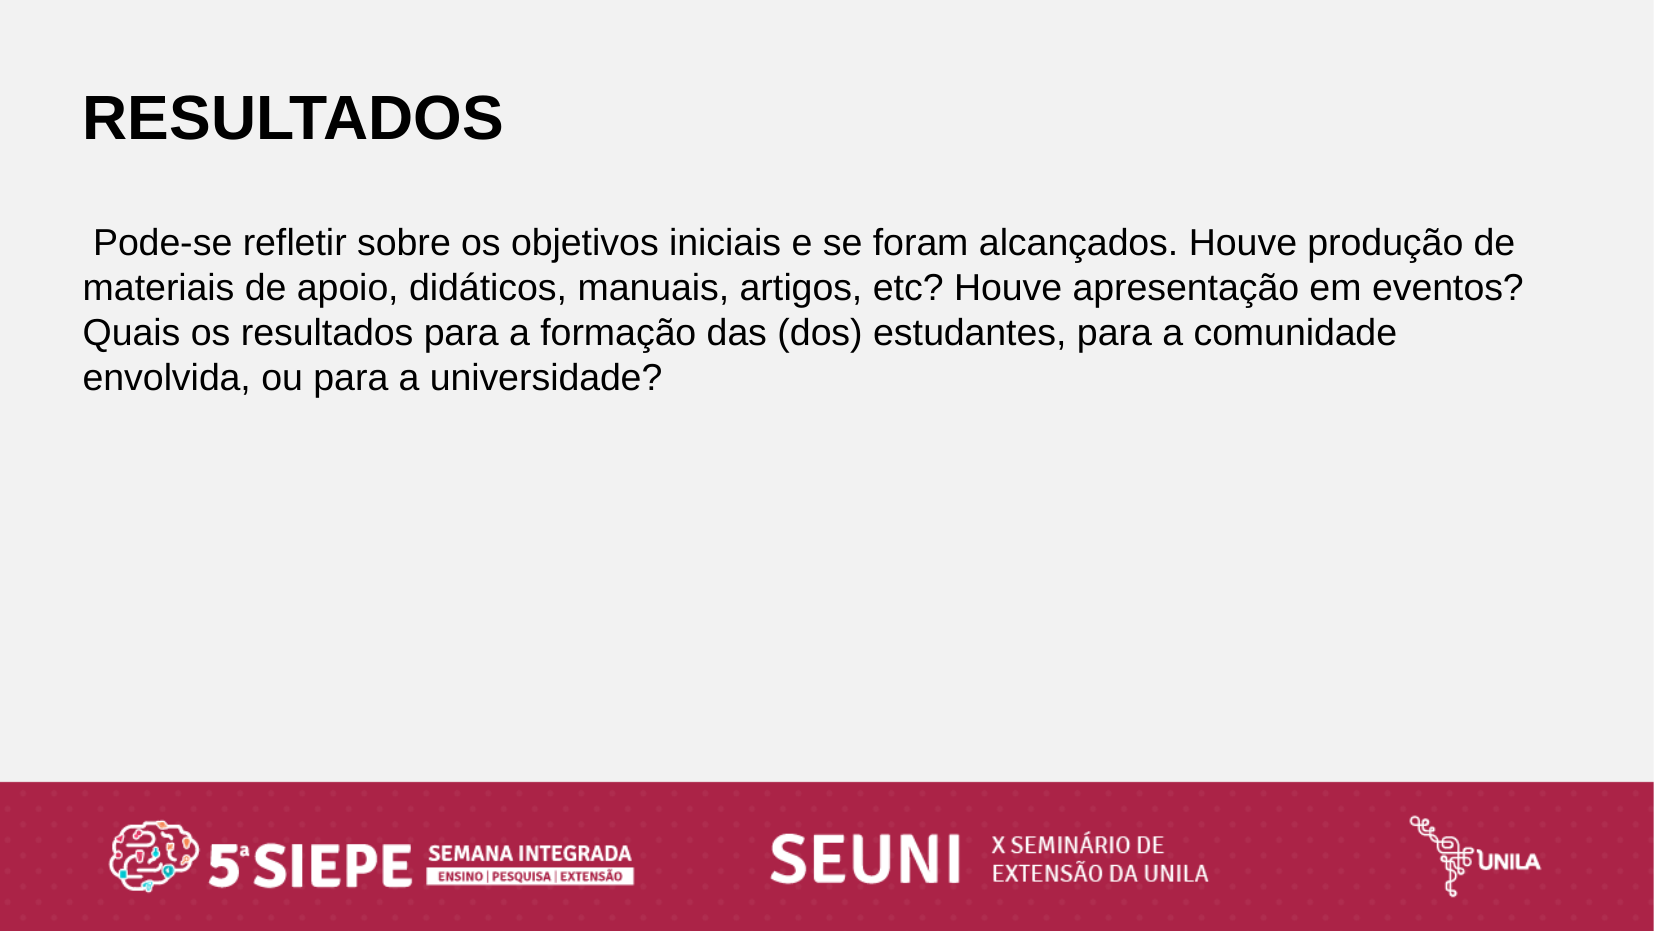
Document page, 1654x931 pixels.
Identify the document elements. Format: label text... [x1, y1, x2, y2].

text_box RESULTADOS [82, 37, 1571, 193]
text_box Pode-se refletir sobre os objetivos iniciais e se foram alcançados. Houve produção de materiais de apoio, didáticos, manuais, artigos, etc? Houve apresentação em eventos? Quais os resultados para a formação das (dos) estudantes, para a comunidade envolvida, ou para a universidade? [82, 217, 1571, 757]
picture [0, 0, 1654, 931]
